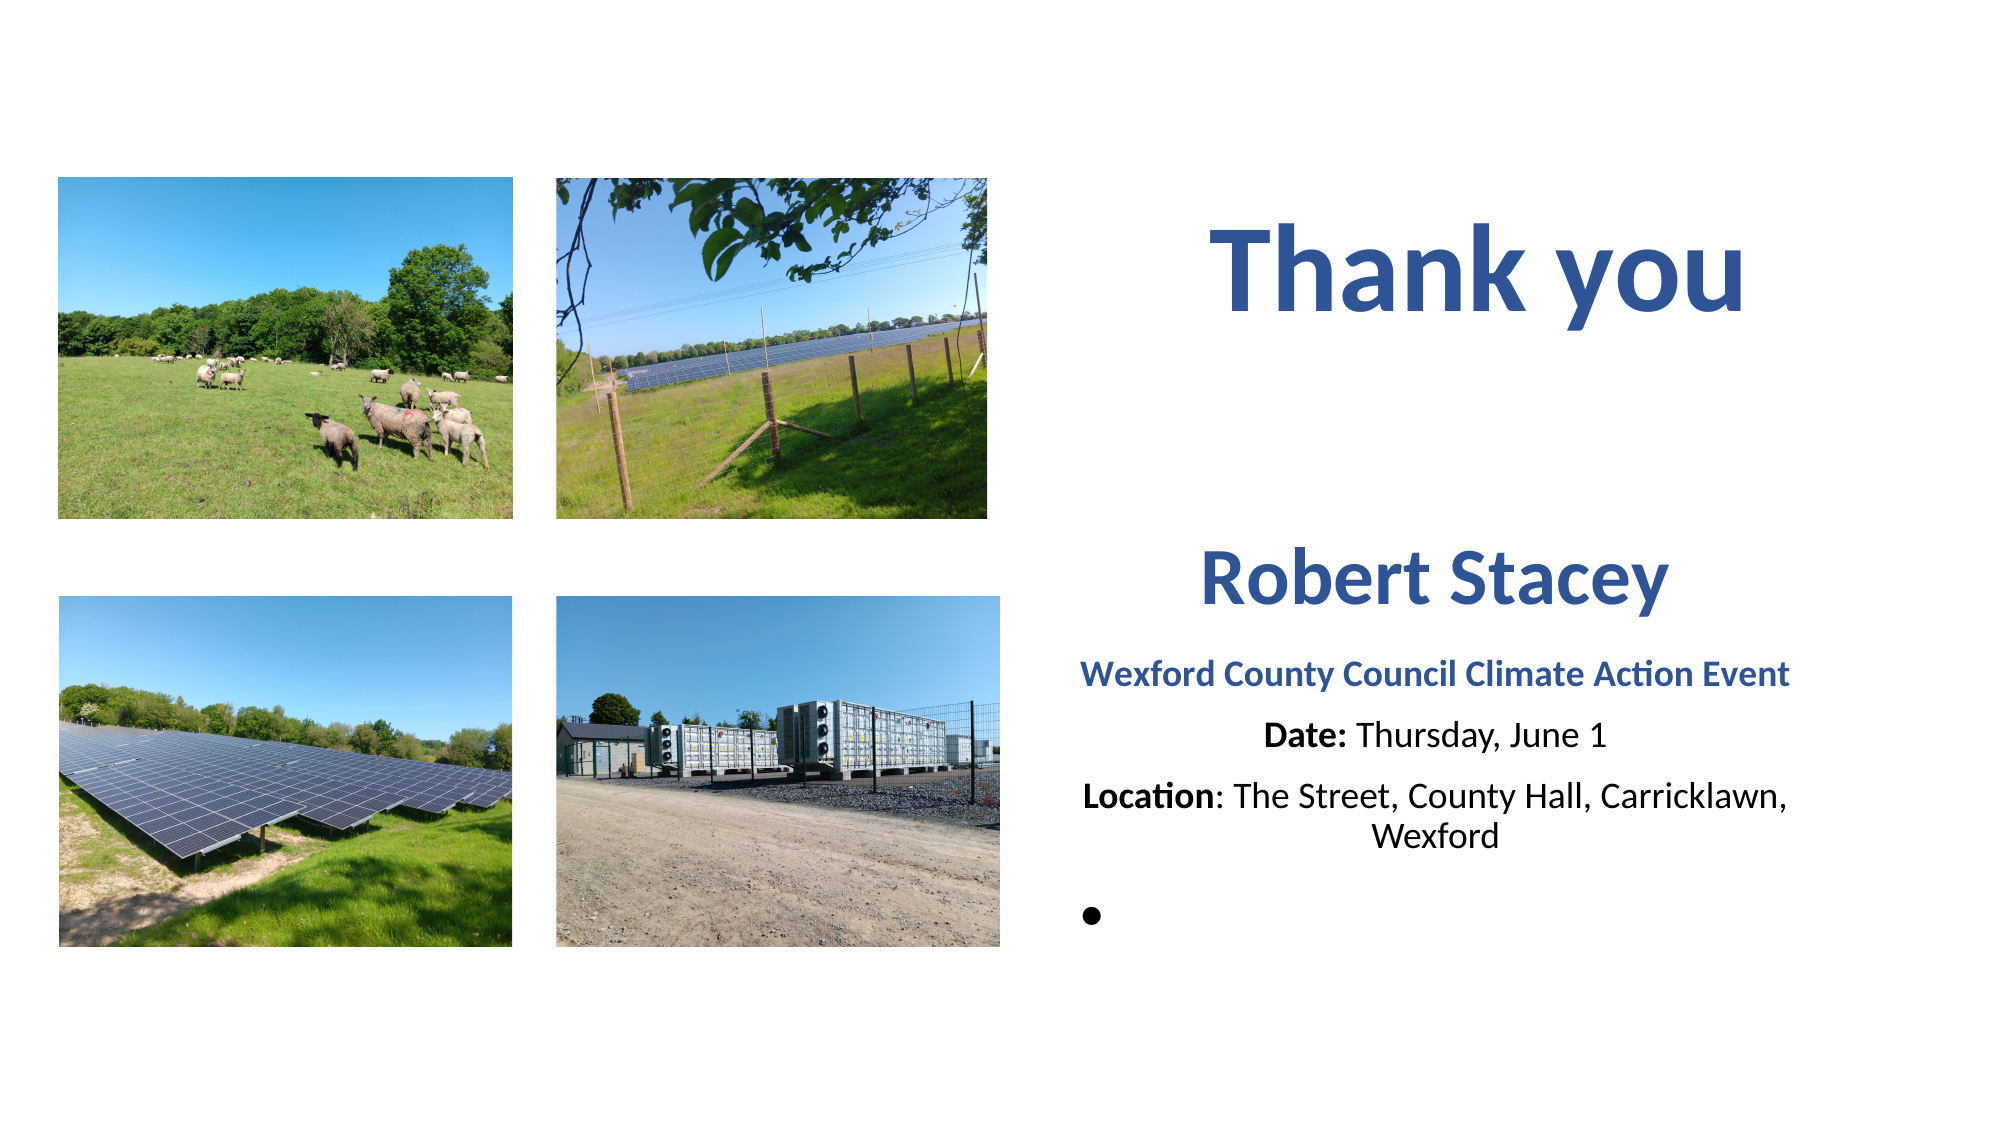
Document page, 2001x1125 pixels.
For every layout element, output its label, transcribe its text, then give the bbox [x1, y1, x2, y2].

picture [58, 178, 513, 519]
text_box Thank you [1065, 168, 1894, 441]
picture [556, 596, 1000, 947]
text_box Robert Stacey Wexford County Council Climate Action Event Date: Thursday, June 1 Location: The Street, County Hall, Carricklawn, Wexford [1065, 508, 1894, 928]
picture [59, 596, 513, 947]
picture [556, 178, 988, 519]
